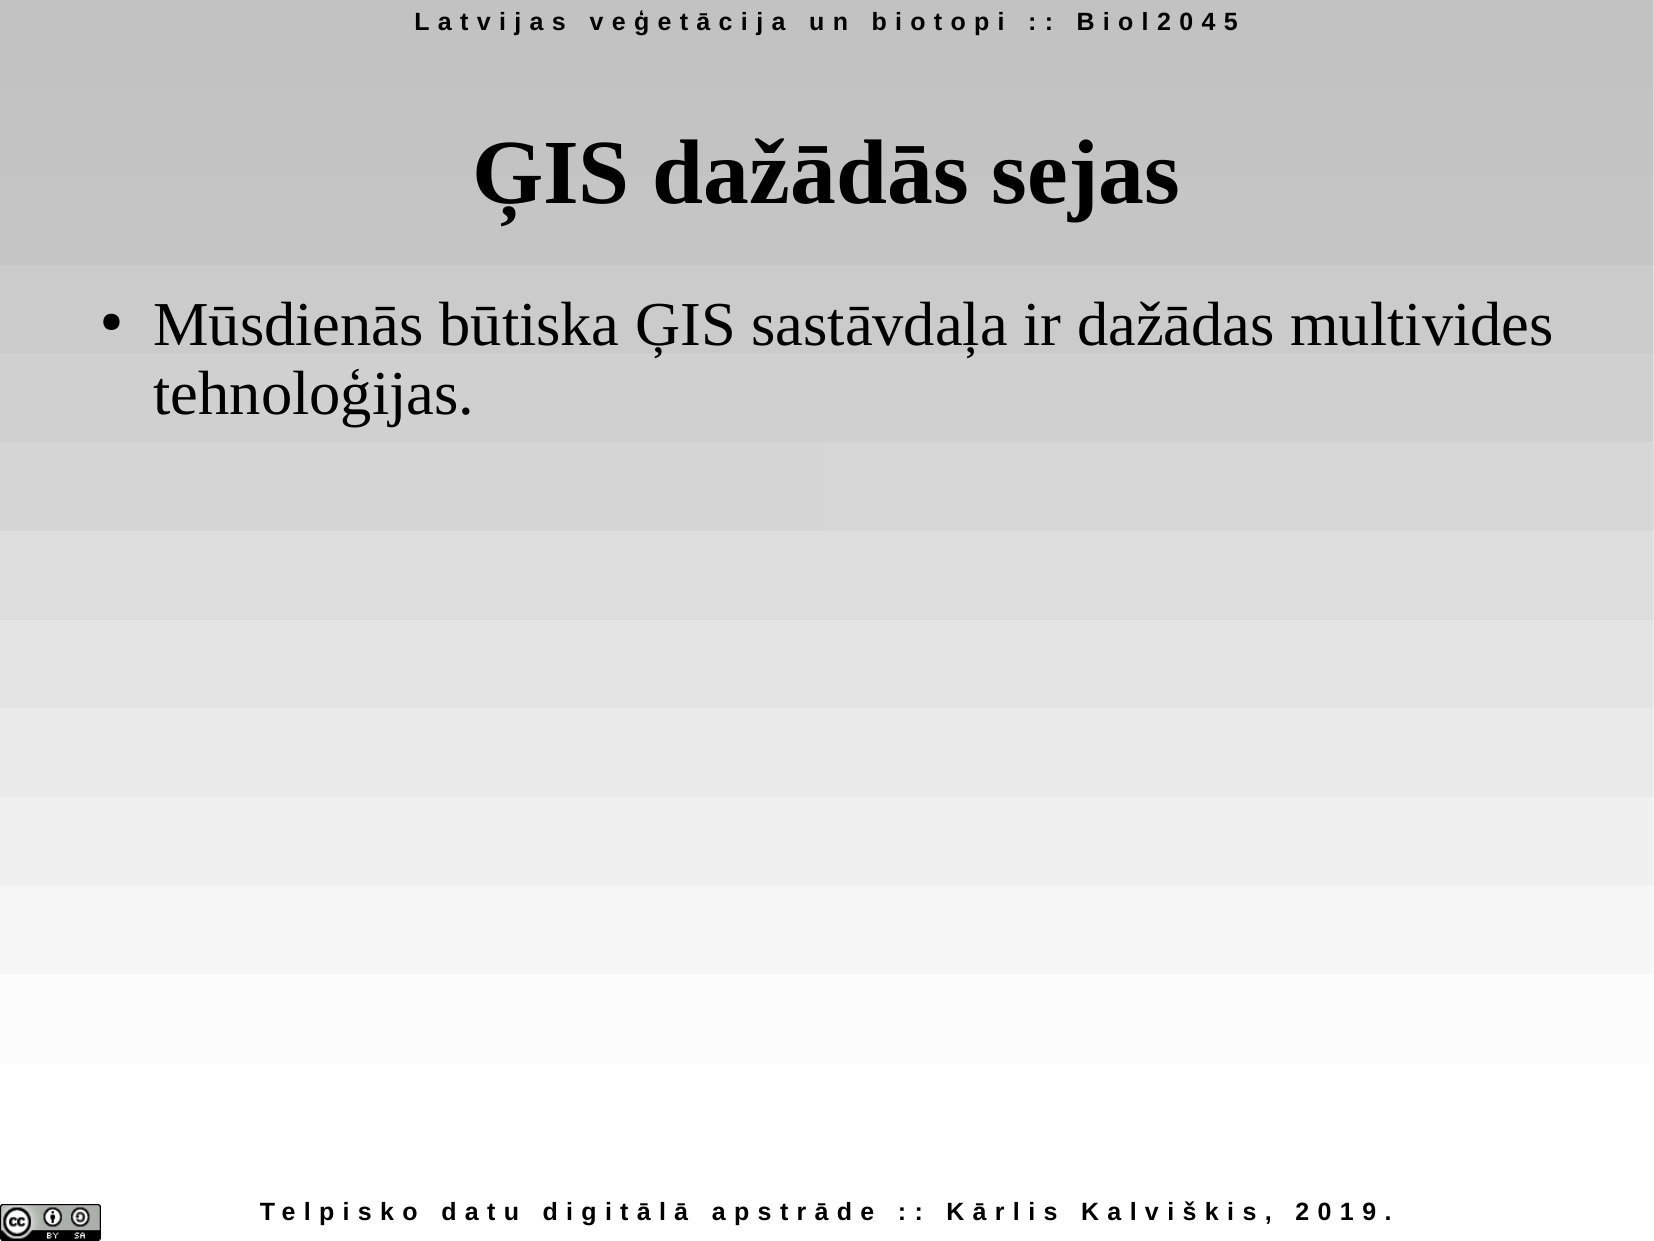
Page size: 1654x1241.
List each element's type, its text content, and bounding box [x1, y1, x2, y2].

title ĢIS dažādās sejas [29, 49, 1625, 296]
picture [0, 0, 1654, 1241]
list Mūsdienās būtiska ĢIS sastāvdaļa ir dažādas multivides tehnoloģijas. [82, 289, 1571, 1113]
